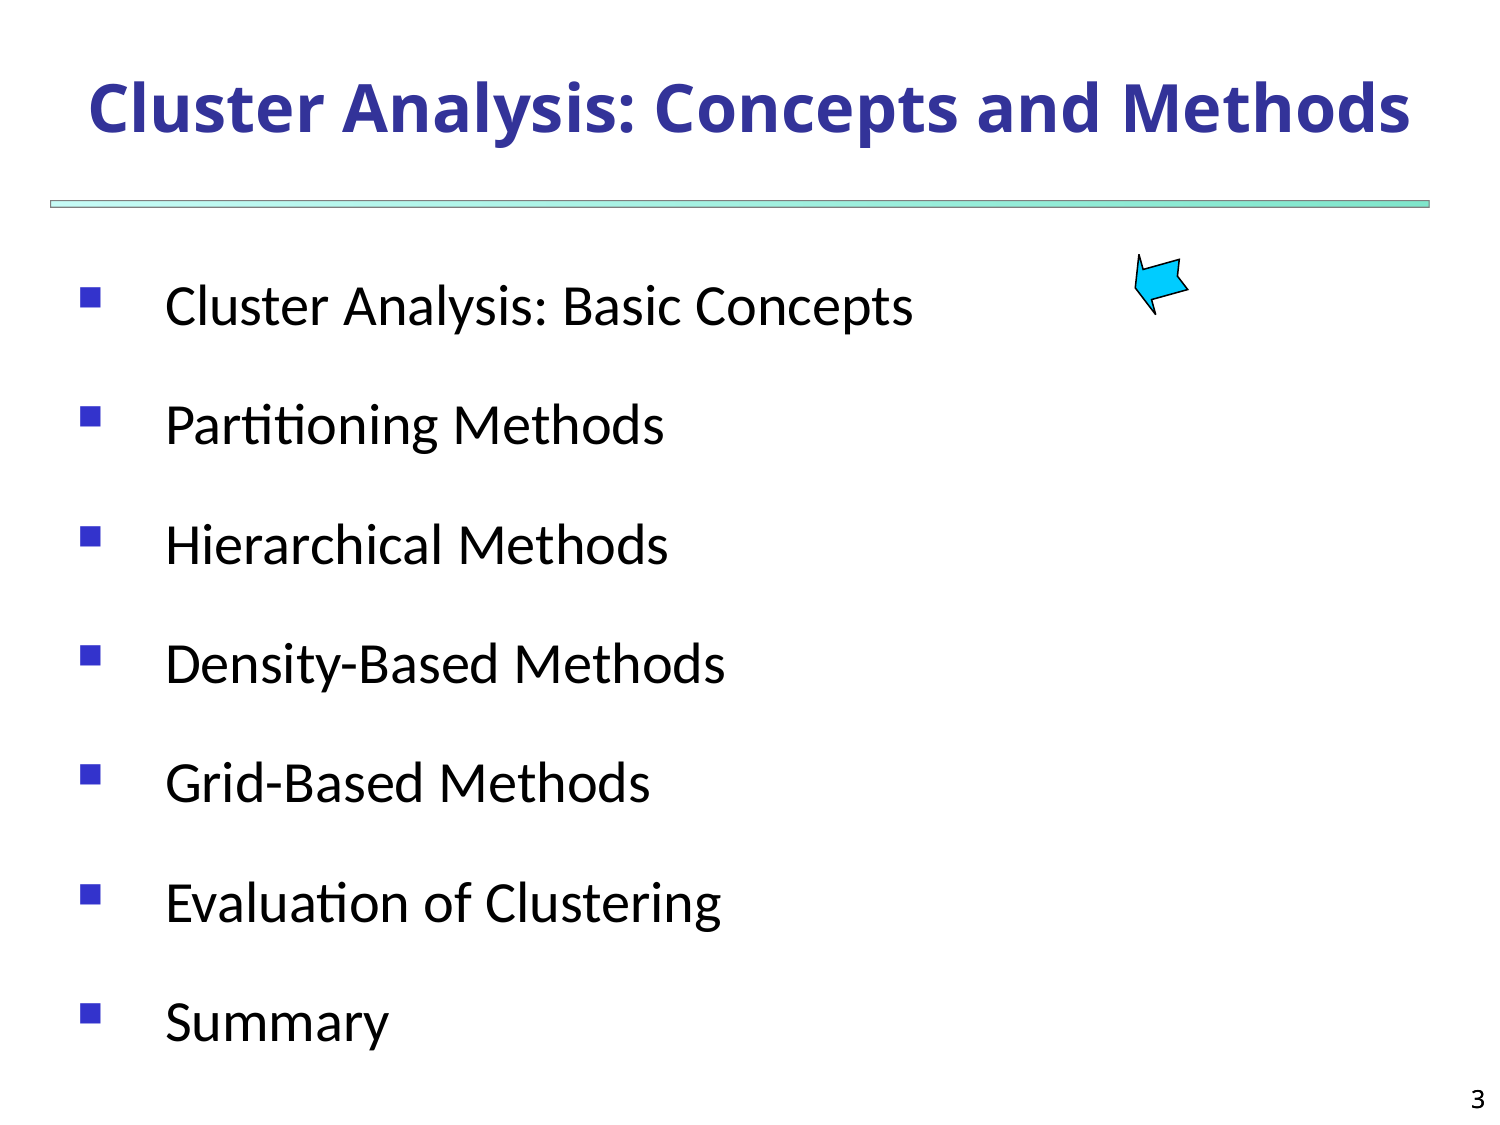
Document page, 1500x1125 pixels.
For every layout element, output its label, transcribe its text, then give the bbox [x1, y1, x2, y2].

list Cluster Analysis: Basic Concepts Partitioning Methods Hierarchical Methods Density-Based Methods Grid-Based Methods Evaluation of Clustering Summary [62, 224, 1412, 1075]
text_box [1135, 254, 1188, 315]
title Cluster Analysis: Concepts and Methods [0, 18, 1500, 194]
text_box <number> [1187, 1062, 1500, 1125]
